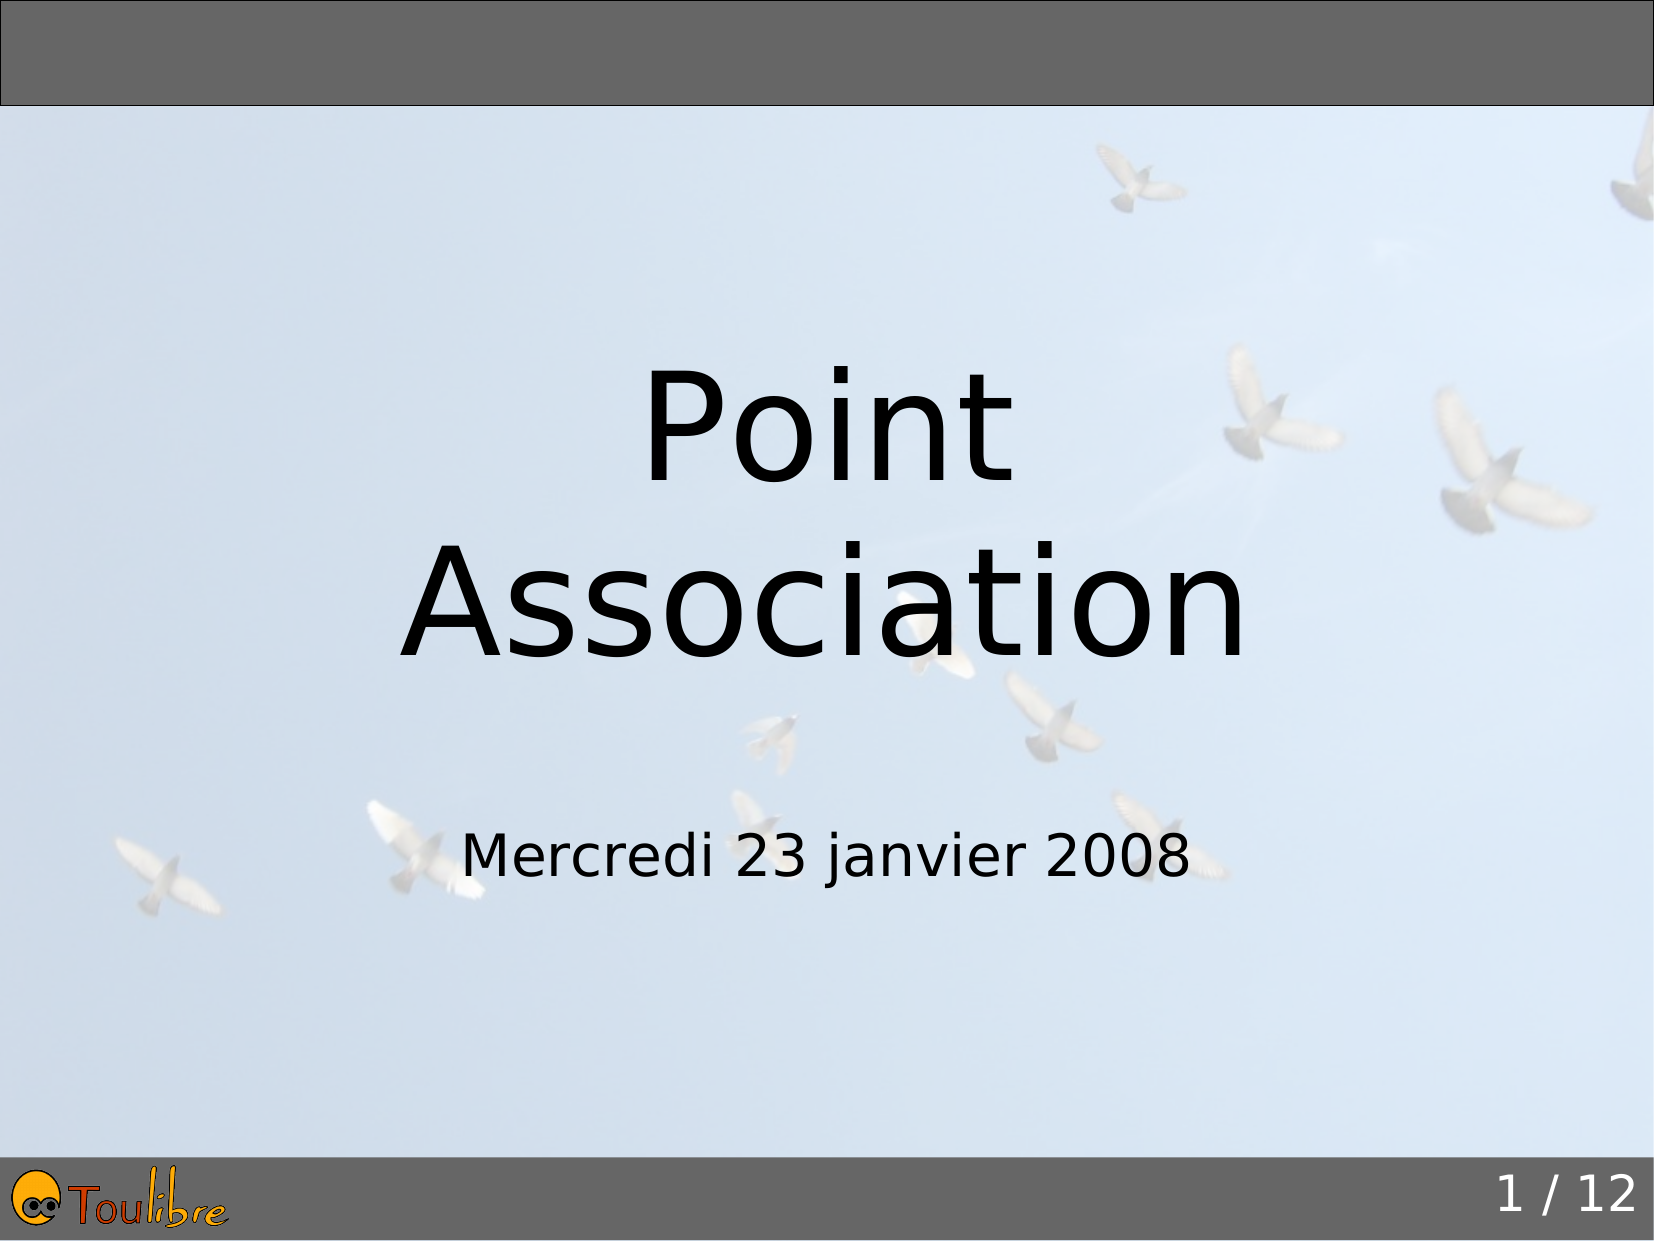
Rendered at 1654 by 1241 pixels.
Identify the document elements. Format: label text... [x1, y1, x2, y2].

text_box Point Association Mercredi 23 janvier 2008 [0, 334, 1654, 898]
picture [11, 1165, 229, 1228]
